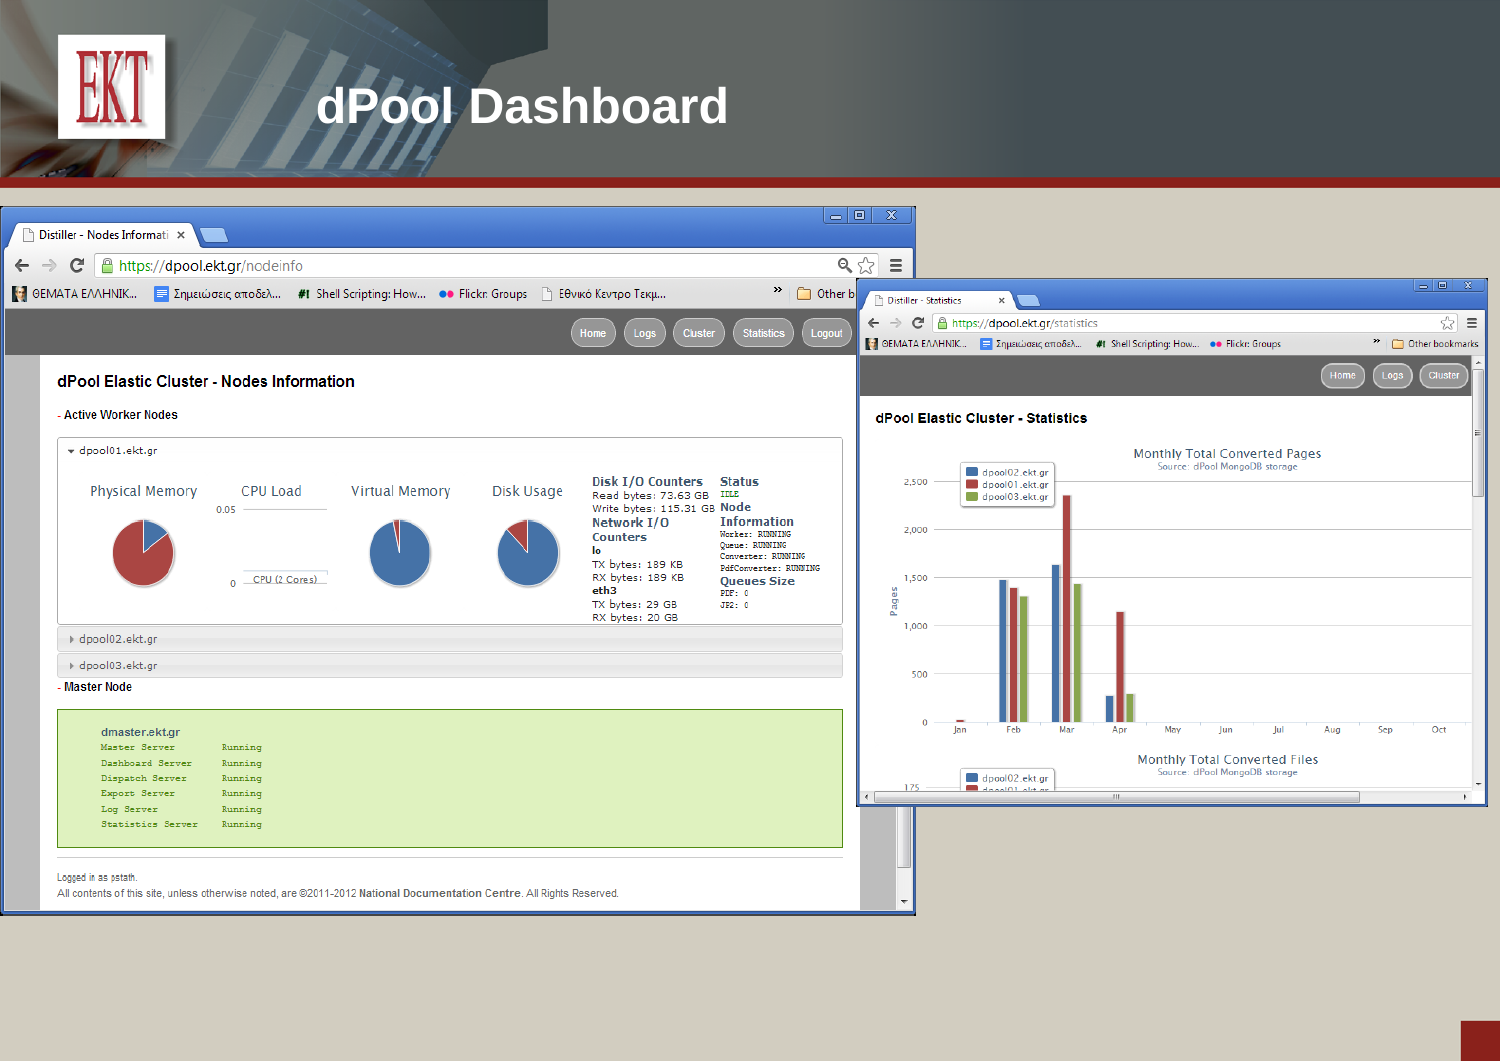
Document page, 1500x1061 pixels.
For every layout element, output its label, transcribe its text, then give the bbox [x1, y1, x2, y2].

title dPool Dashboard [301, 42, 1426, 165]
picture [0, 0, 1500, 1061]
